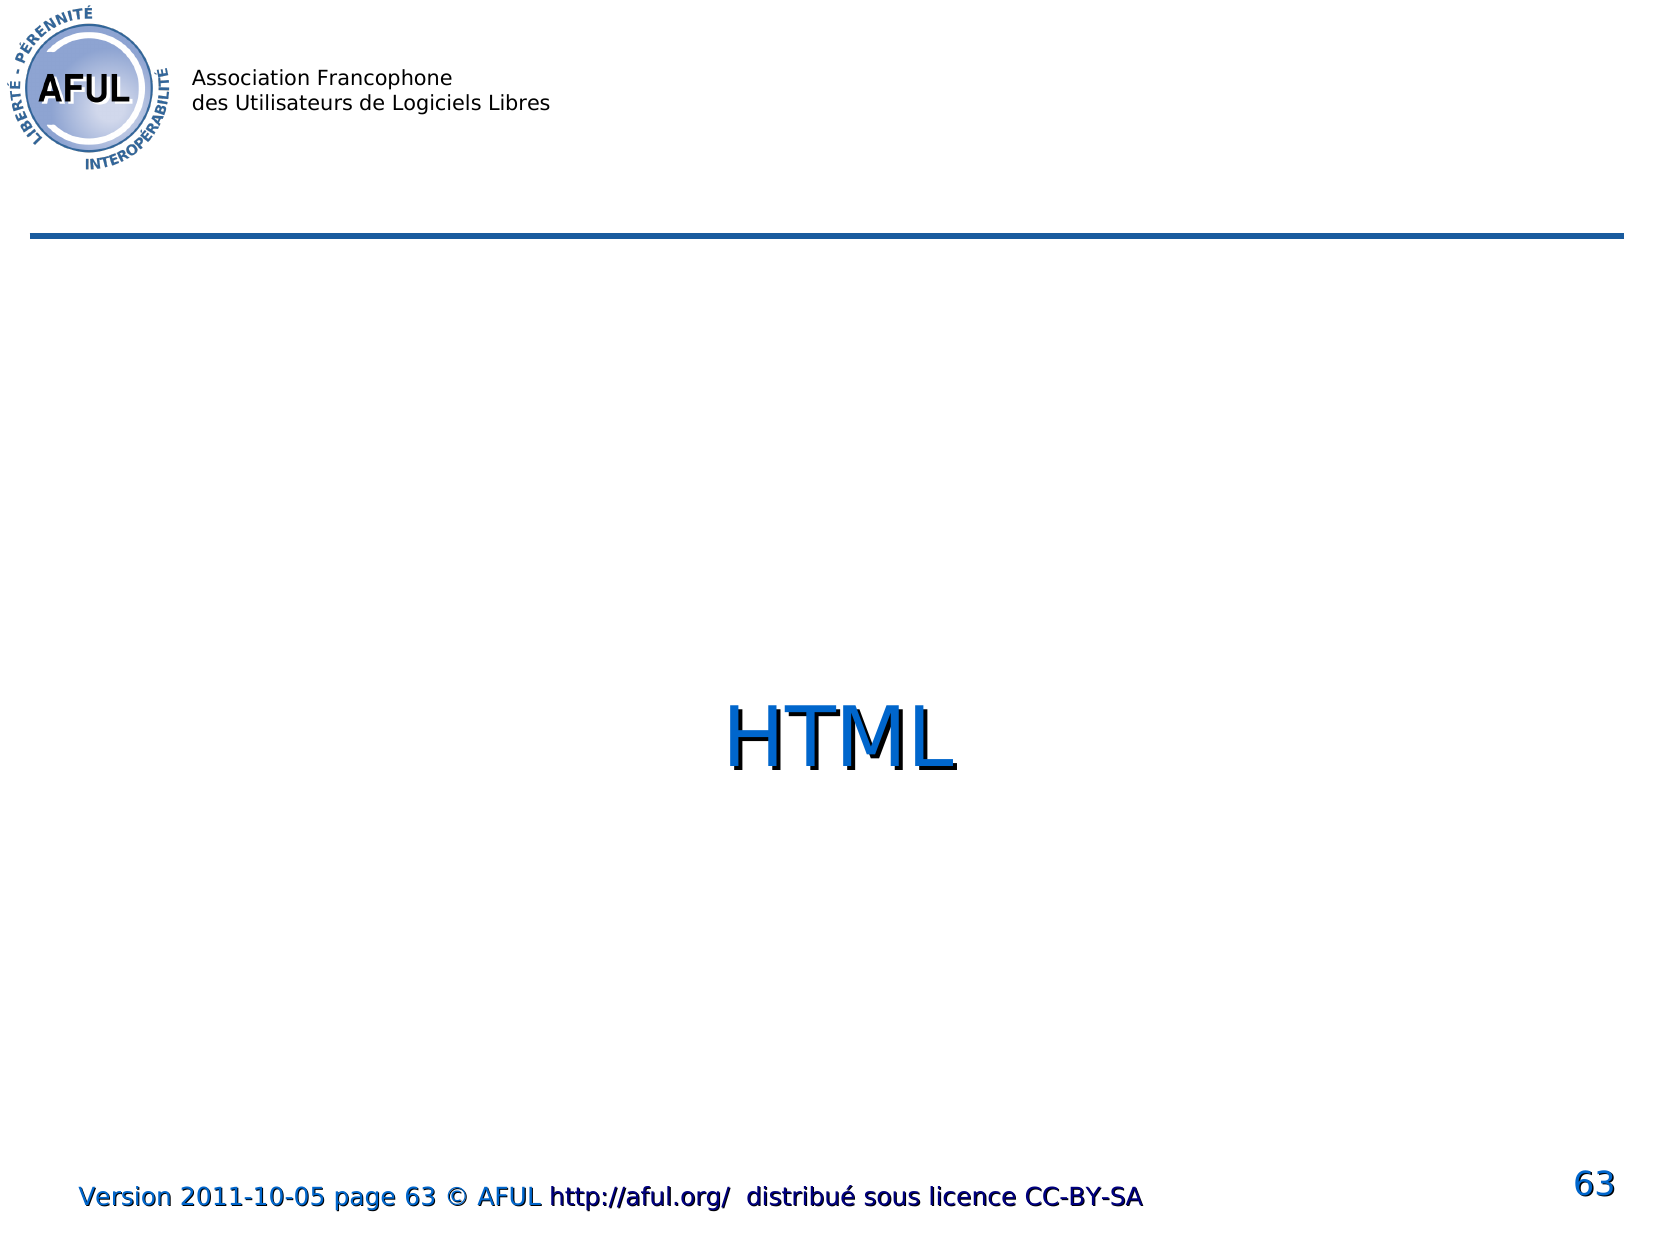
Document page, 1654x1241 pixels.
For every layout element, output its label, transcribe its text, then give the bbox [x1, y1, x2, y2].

picture [0, 0, 178, 178]
subtitle HTML [47, 265, 1595, 1211]
